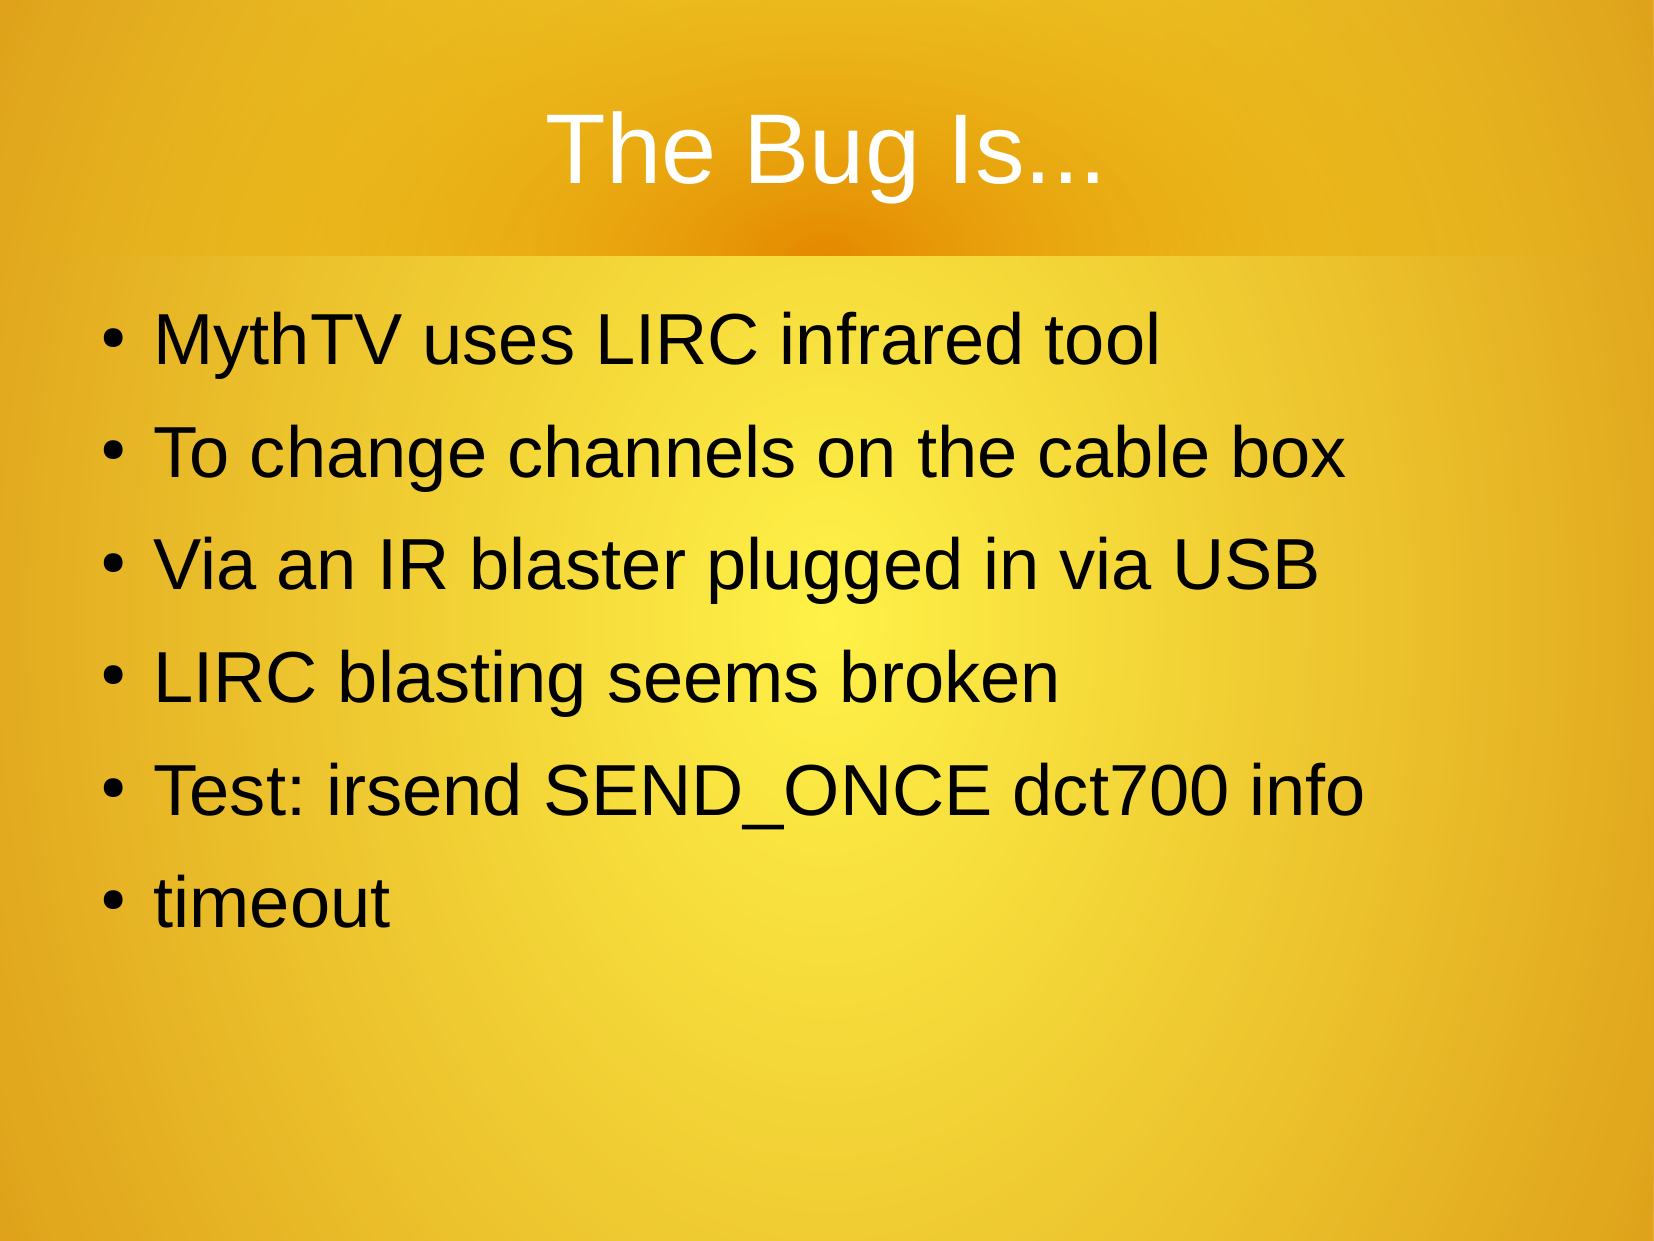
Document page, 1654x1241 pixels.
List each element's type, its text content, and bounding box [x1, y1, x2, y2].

title The Bug Is... [82, 47, 1571, 252]
list MythTV uses LIRC infrared tool To change channels on the cable box Via an IR blaster plugged in via USB LIRC blasting seems broken Test: irsend SEND_ONCE dct700 info timeout [82, 299, 1571, 1019]
